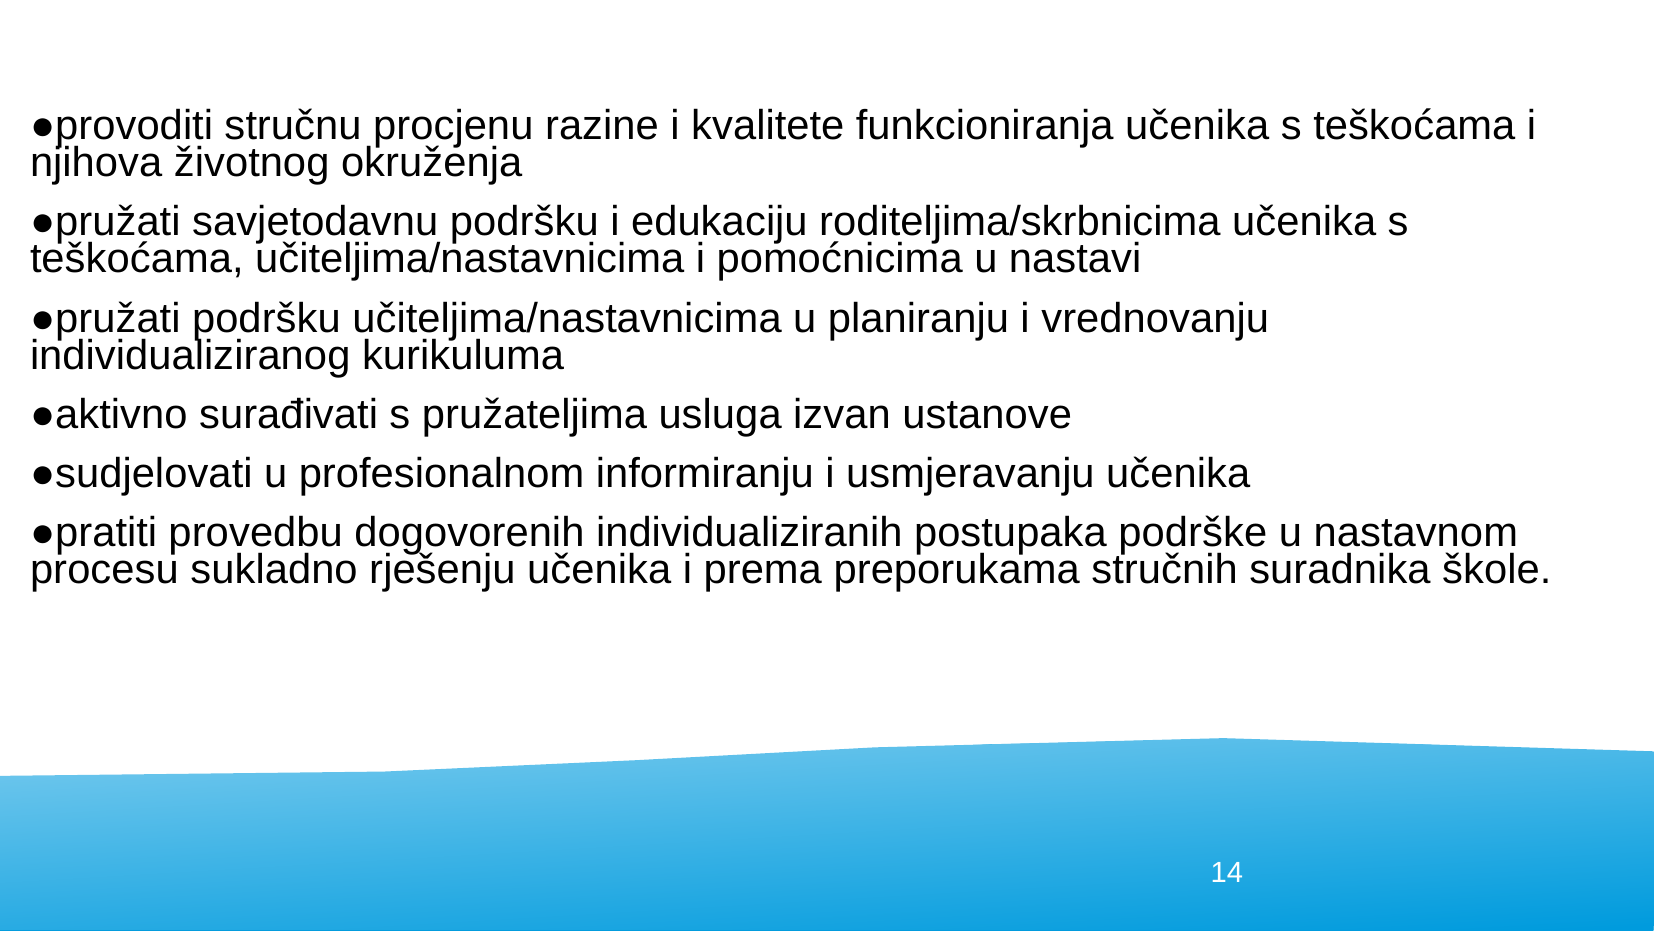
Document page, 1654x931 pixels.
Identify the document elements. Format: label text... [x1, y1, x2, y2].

list ●provoditi stručnu procjenu razine i kvalitete funkcioniranja učenika s teškoćama i njihova životnog okruženja ●pružati savjetodavnu podršku i edukaciju roditeljima/skrbnicima učenika s teškoćama, učiteljima/nastavnicima i pomoćnicima u nastavi ●pružati podršku učiteljima/nastavnicima u planiranju i vrednovanju individualiziranog kurikuluma ●aktivno surađivati s pružateljima usluga izvan ustanove ●sudjelovati u profesionalnom informiranju i usmjeravanju učenika ●pratiti provedbu dogovorenih individualiziranih postupaka podrške u nastavnom procesu sukladno rješenju učenika i prema preporukama stručnih suradnika škole. [30, 109, 1566, 666]
